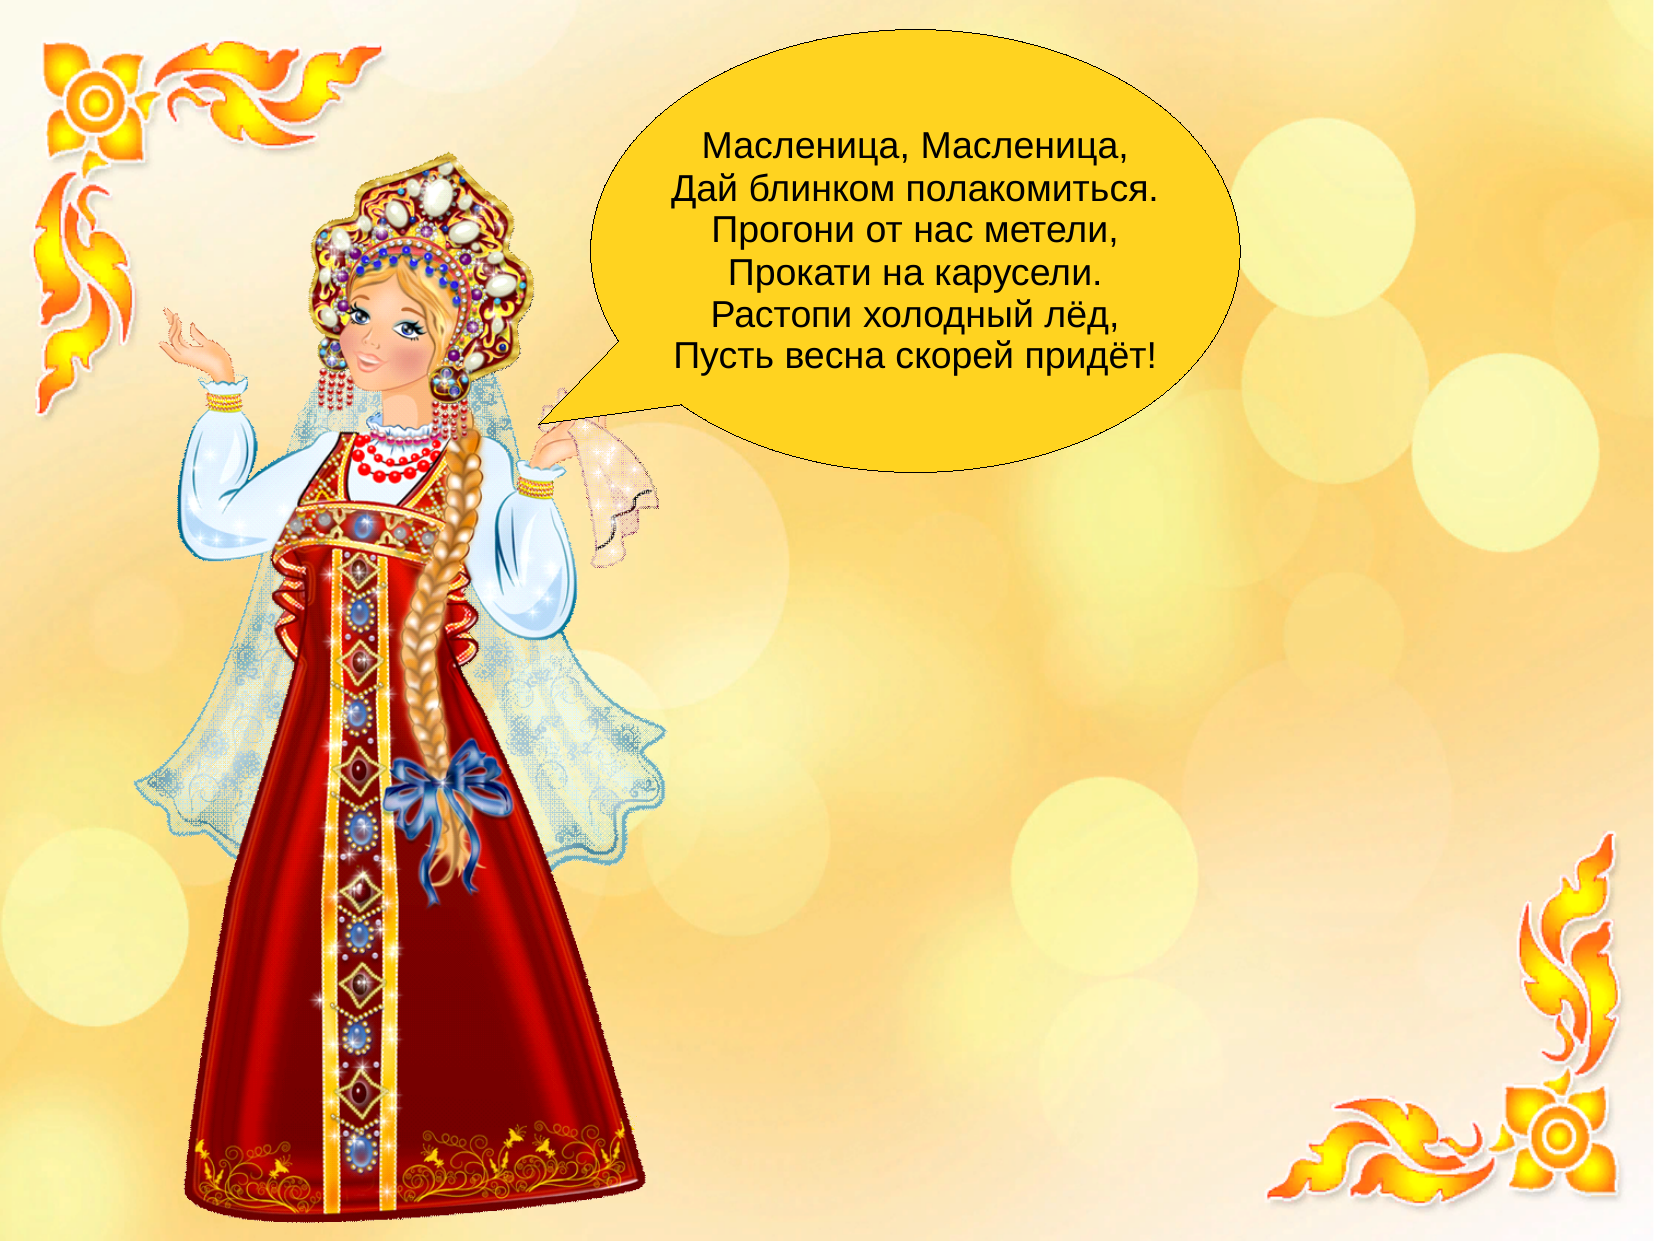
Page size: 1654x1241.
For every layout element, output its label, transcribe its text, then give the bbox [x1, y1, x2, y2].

text_box Масленица, Масленица, Дай блинком полакомиться. Прогони от нас метели, Прокати на карусели. Растопи холодный лёд, Пусть весна скорей придёт! [538, 29, 1241, 473]
picture [0, 0, 1654, 1241]
